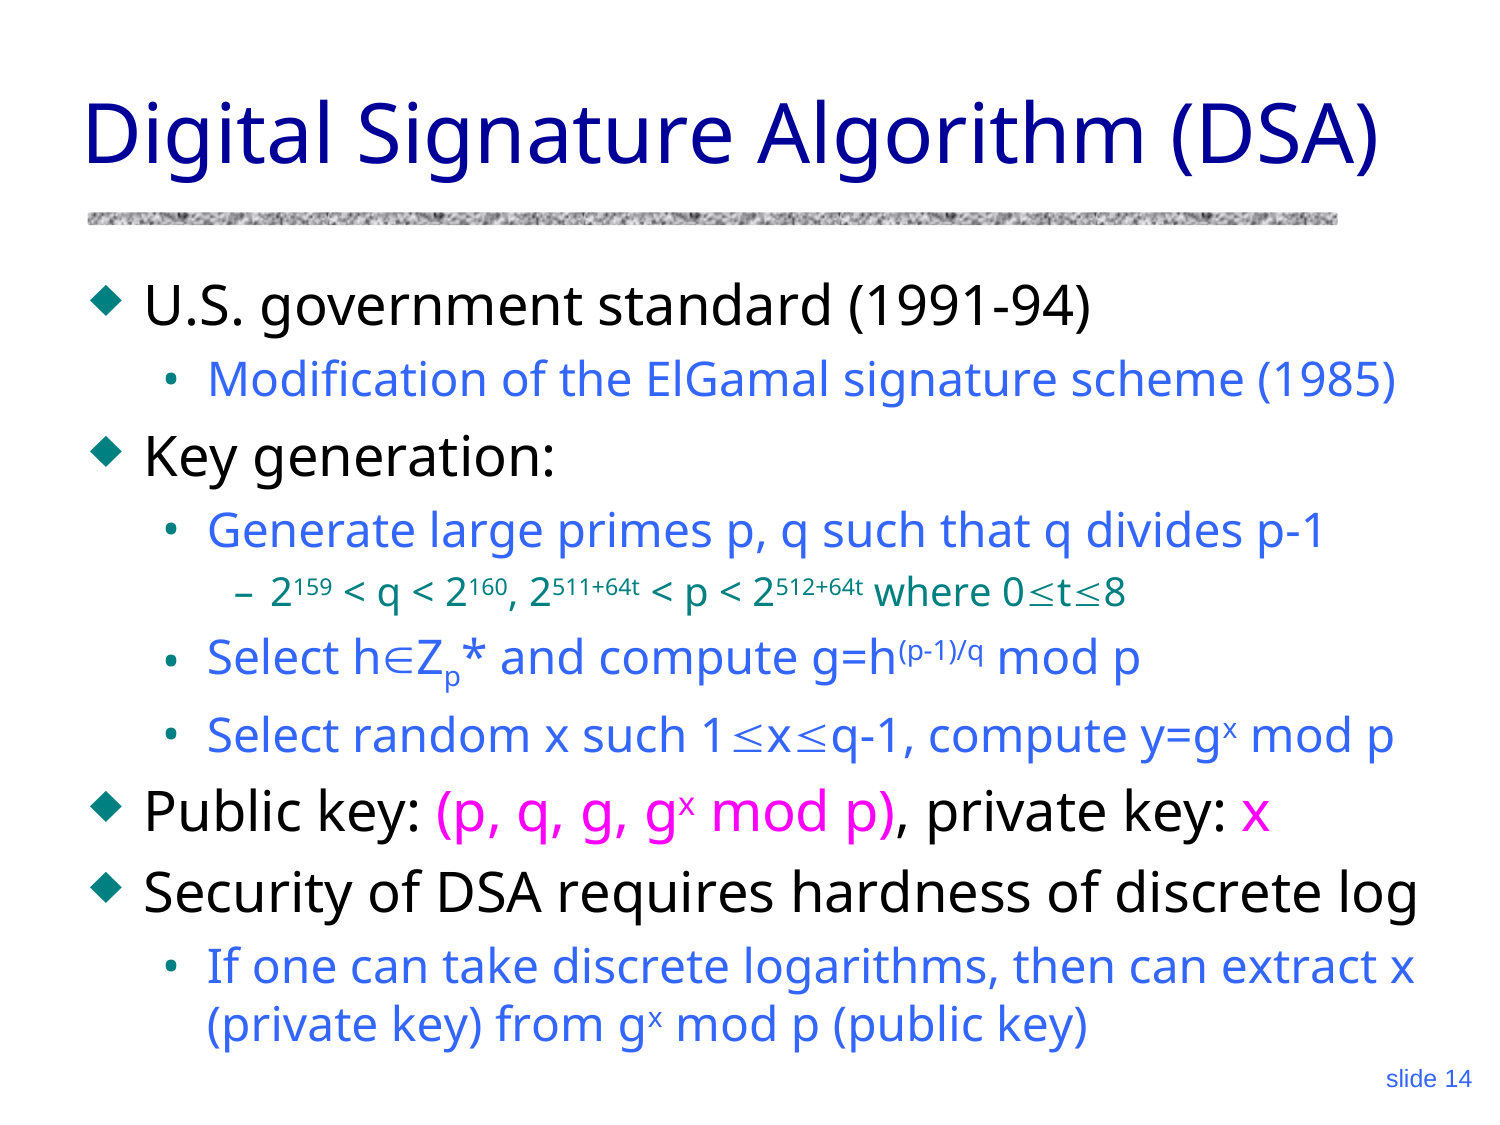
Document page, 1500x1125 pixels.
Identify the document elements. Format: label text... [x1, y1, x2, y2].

title Digital Signature Algorithm (DSA) [66, 37, 1425, 188]
picture [87, 212, 1338, 226]
text_box slide <number> [1174, 1025, 1488, 1101]
list U.S. government standard (1991-94) Modification of the ElGamal signature scheme (1985) Key generation: Generate large primes p, q such that q divides p-1 2159 < q < 2160, 2511+64t < p < 2512+64t where 0t8 Select hZp* and compute g=h(p-1)/q mod p Select random x such 1xq-1, compute y=gx mod p Public key: (p, q, g, gx mod p), private key: x Security of DSA requires hardness of discrete log If one can take discrete logarithms, then can extract x (private key) from gx mod p (public key) [75, 262, 1438, 1088]
